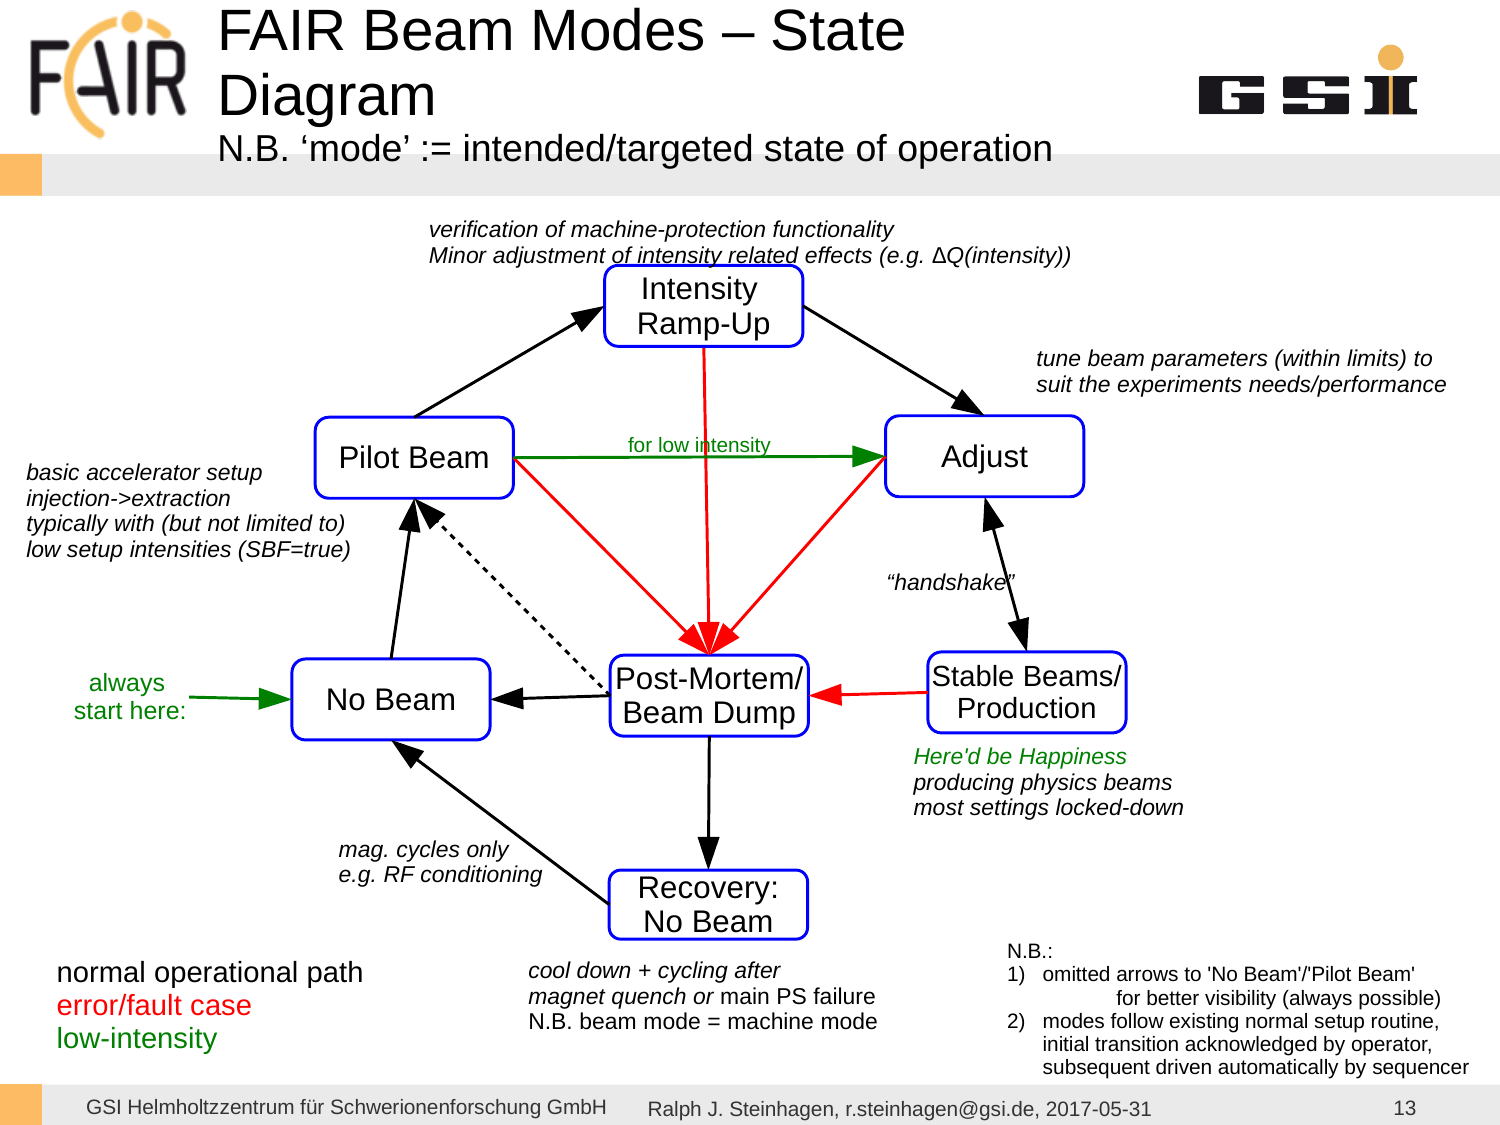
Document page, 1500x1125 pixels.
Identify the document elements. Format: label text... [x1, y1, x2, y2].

text_box No Beam [291, 658, 491, 740]
text_box “handshake” [871, 562, 1029, 603]
text_box Post-Mortem/ Beam Dump [610, 655, 809, 737]
text_box normal operational path error/fault case low-intensity [41, 948, 390, 1068]
text_box Here'd be Happiness producing physics beams most settings locked-down [898, 736, 1200, 829]
text_box N.B.: omitted arrows to 'No Beam'/'Pilot Beam' for better visibility (always possible) modes follow existing normal setup routine, initial transition acknowledged by operator, subsequent driven automatically by sequencer [992, 932, 1486, 1087]
text_box Adjust [885, 415, 1084, 497]
text_box cool down + cycling after magnet quench or main PS failure N.B. beam mode = machine mode [513, 950, 894, 1043]
text_box basic accelerator setup injection->extraction typically with (but not limited to) low setup intensities (SBF=true) [11, 452, 367, 571]
text_box always start here: [72, 656, 189, 738]
text_box Stable Beams/ Production [927, 651, 1127, 733]
text_box verification of machine-protection functionality Minor adjustment of intensity related effects (e.g. ∆Q(intensity)) [414, 209, 1087, 276]
text_box mag. cycles only e.g. RF conditioning [323, 829, 558, 896]
title FAIR Beam Modes – State Diagram N.B. ‘mode’ := intended/targeted state of operation [217, 0, 1109, 170]
text_box Pilot Beam [315, 417, 514, 499]
text_box tune beam parameters (within limits) to suit the experiments needs/performance [1021, 338, 1463, 405]
text_box Intensity Ramp-Up [604, 276, 803, 347]
picture [1197, 42, 1419, 117]
text_box Recovery: No Beam [609, 870, 808, 940]
picture [30, 9, 187, 141]
